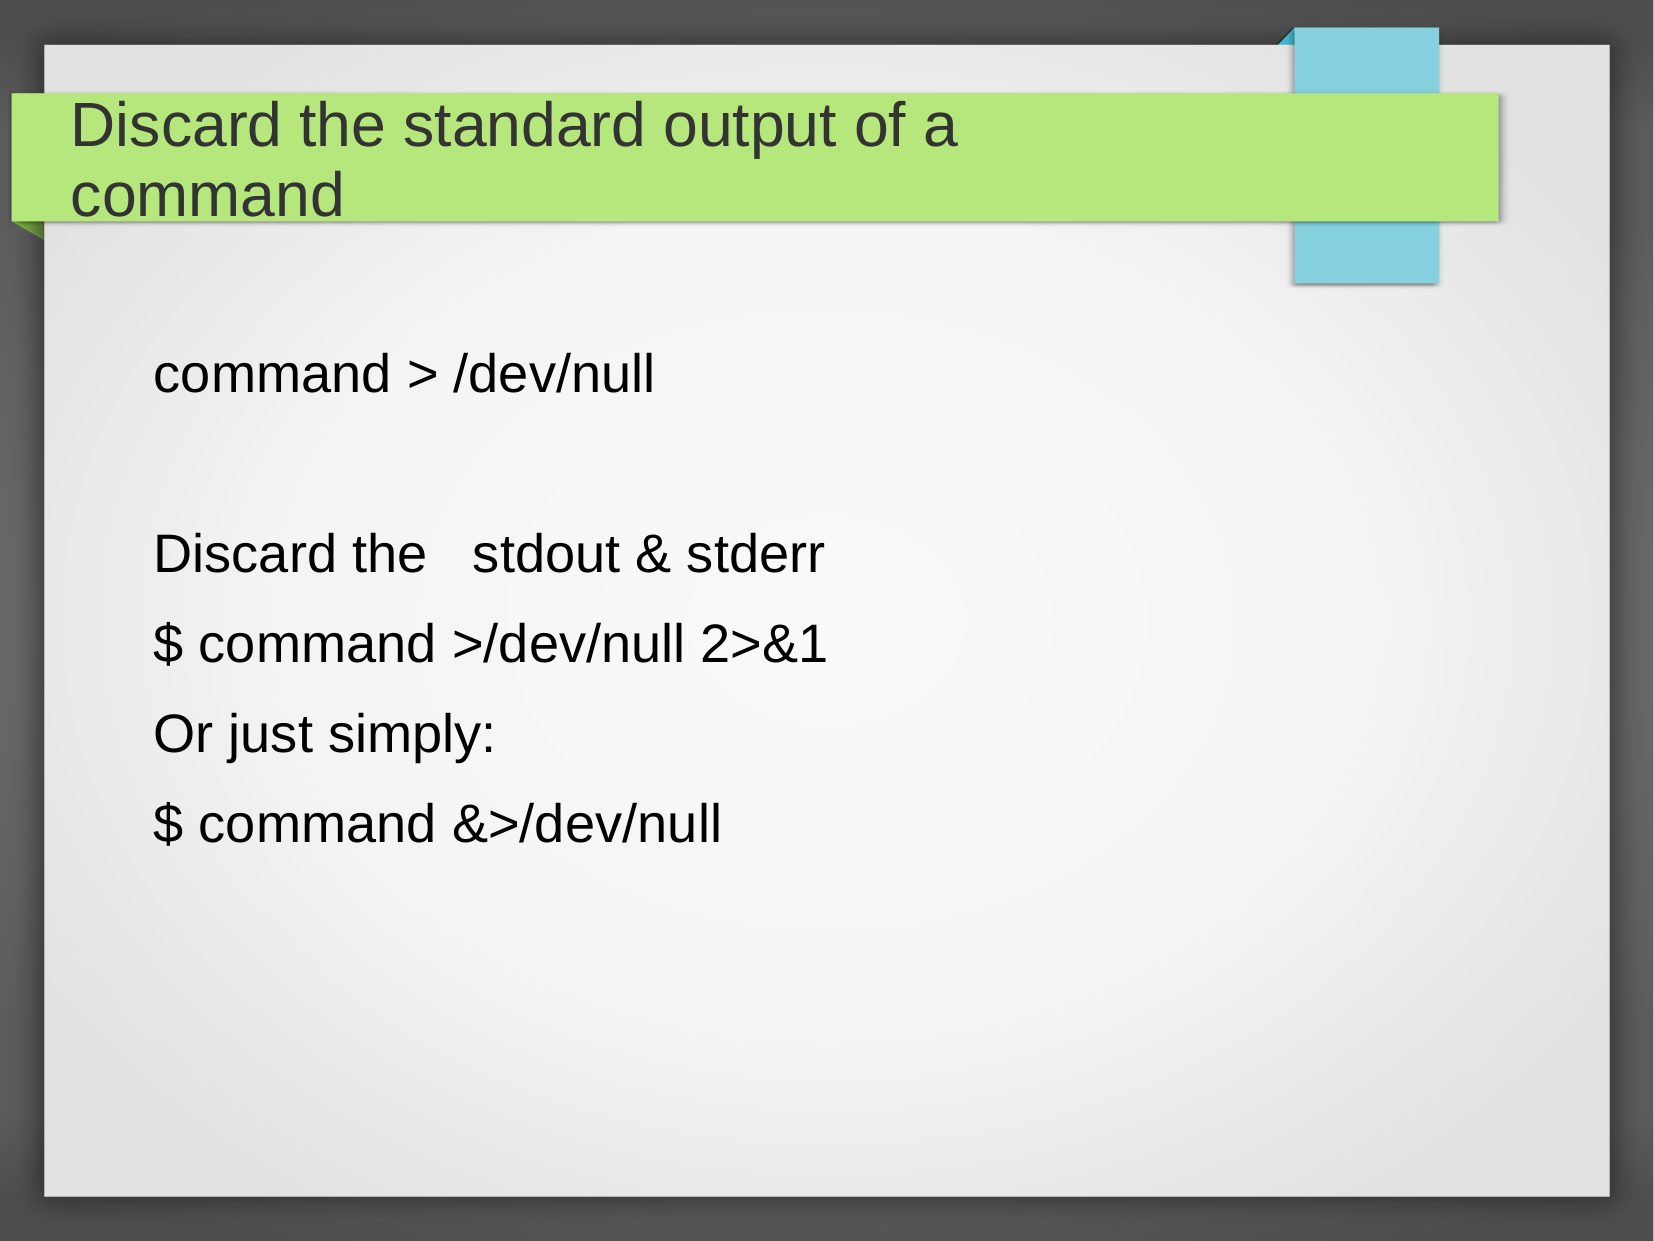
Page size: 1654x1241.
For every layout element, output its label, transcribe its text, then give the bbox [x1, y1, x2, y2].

title Discard the standard output of a command [70, 89, 1229, 230]
picture [0, 0, 1654, 1241]
list command > /dev/null Discard the stdout & stderr $ command >/dev/null 2>&1 Or just simply: $ command &>/dev/null [82, 343, 1538, 1063]
